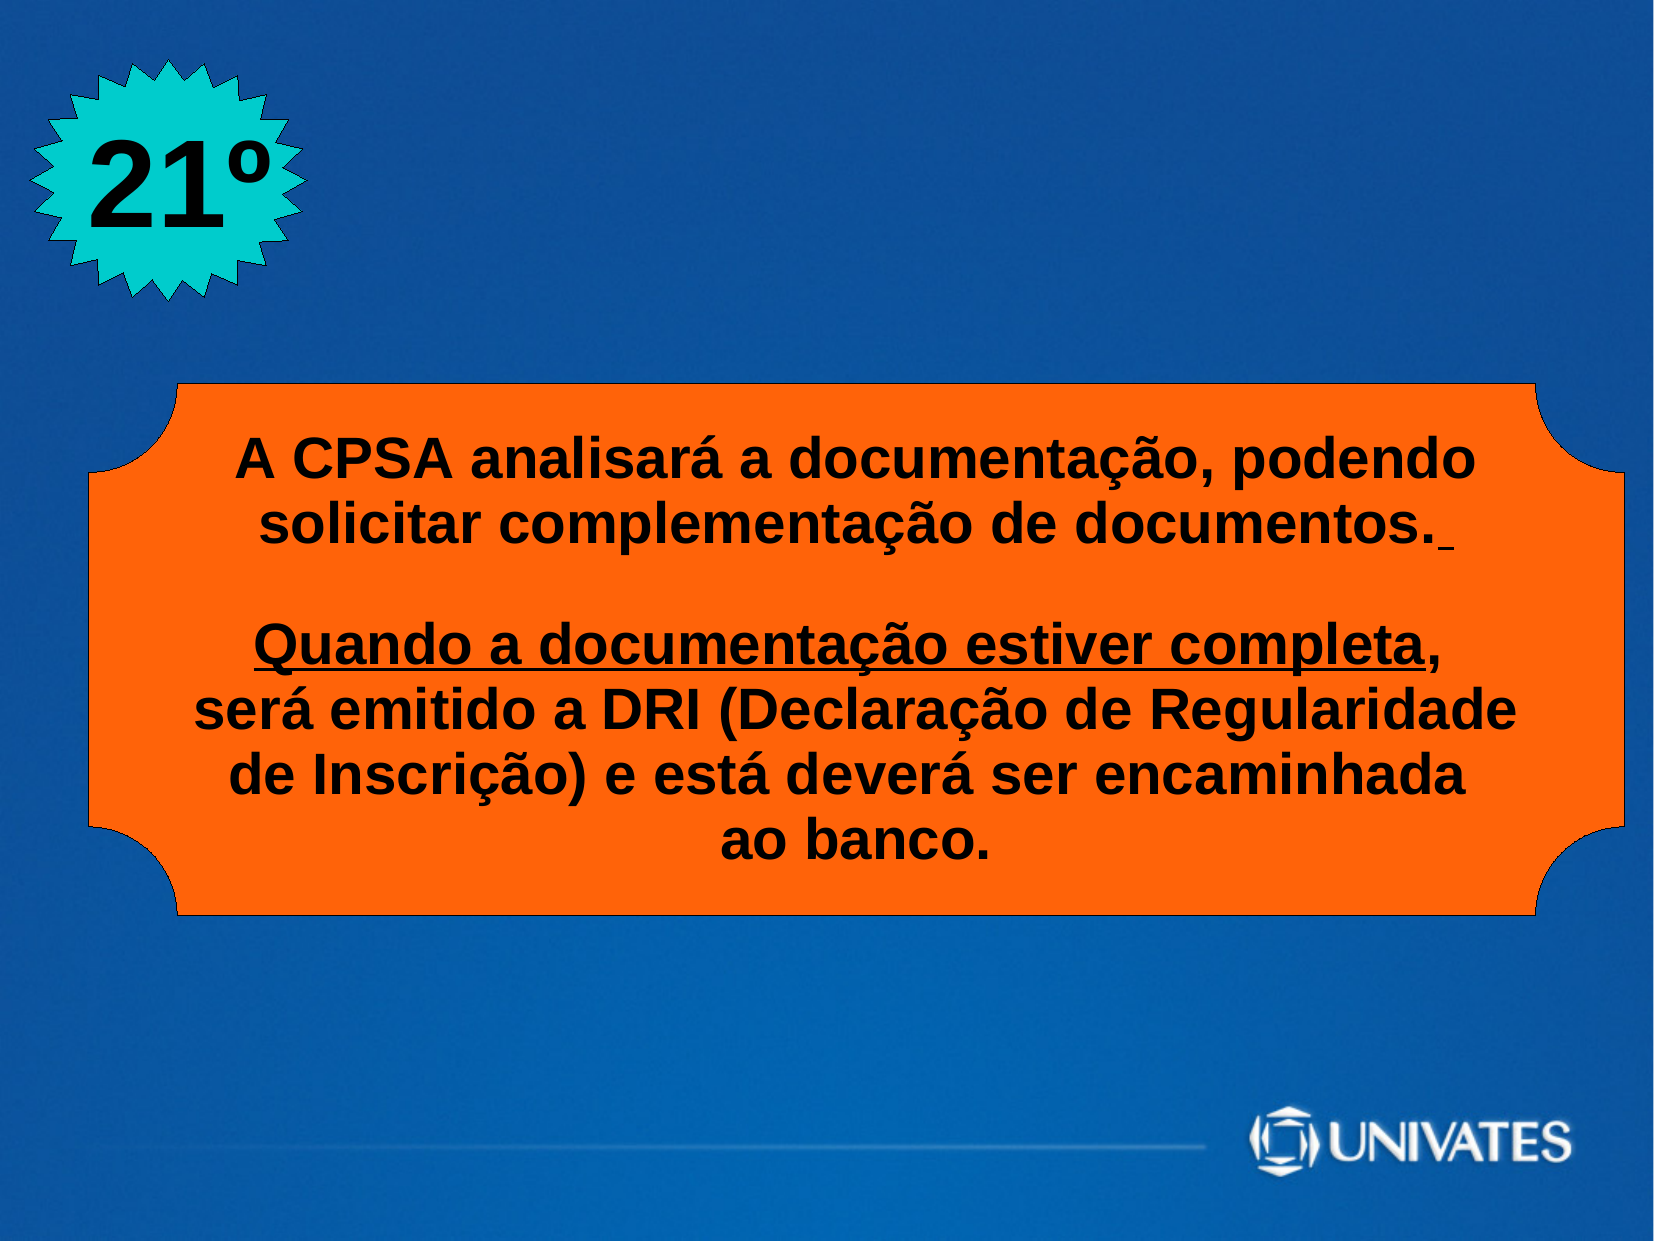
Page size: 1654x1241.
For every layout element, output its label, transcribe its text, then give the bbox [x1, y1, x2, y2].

title 21º [58, 82, 302, 290]
text_box [29, 141, 58, 218]
text_box [126, 59, 212, 82]
text_box [224, 75, 239, 82]
text_box A CPSA analisará a documentação, podendo solicitar complementação de documentos. Quando a documentação estiver completa, será emitido a DRI (Declaração de Regularidade de Inscrição) e está deverá ser encaminhada ao banco. [88, 383, 1625, 916]
text_box [302, 177, 308, 184]
text_box [159, 290, 176, 302]
text_box [129, 290, 141, 298]
text_box [48, 223, 58, 241]
text_box [195, 290, 207, 298]
picture [0, 0, 1654, 1241]
text_box [48, 119, 58, 135]
text_box [98, 75, 115, 82]
